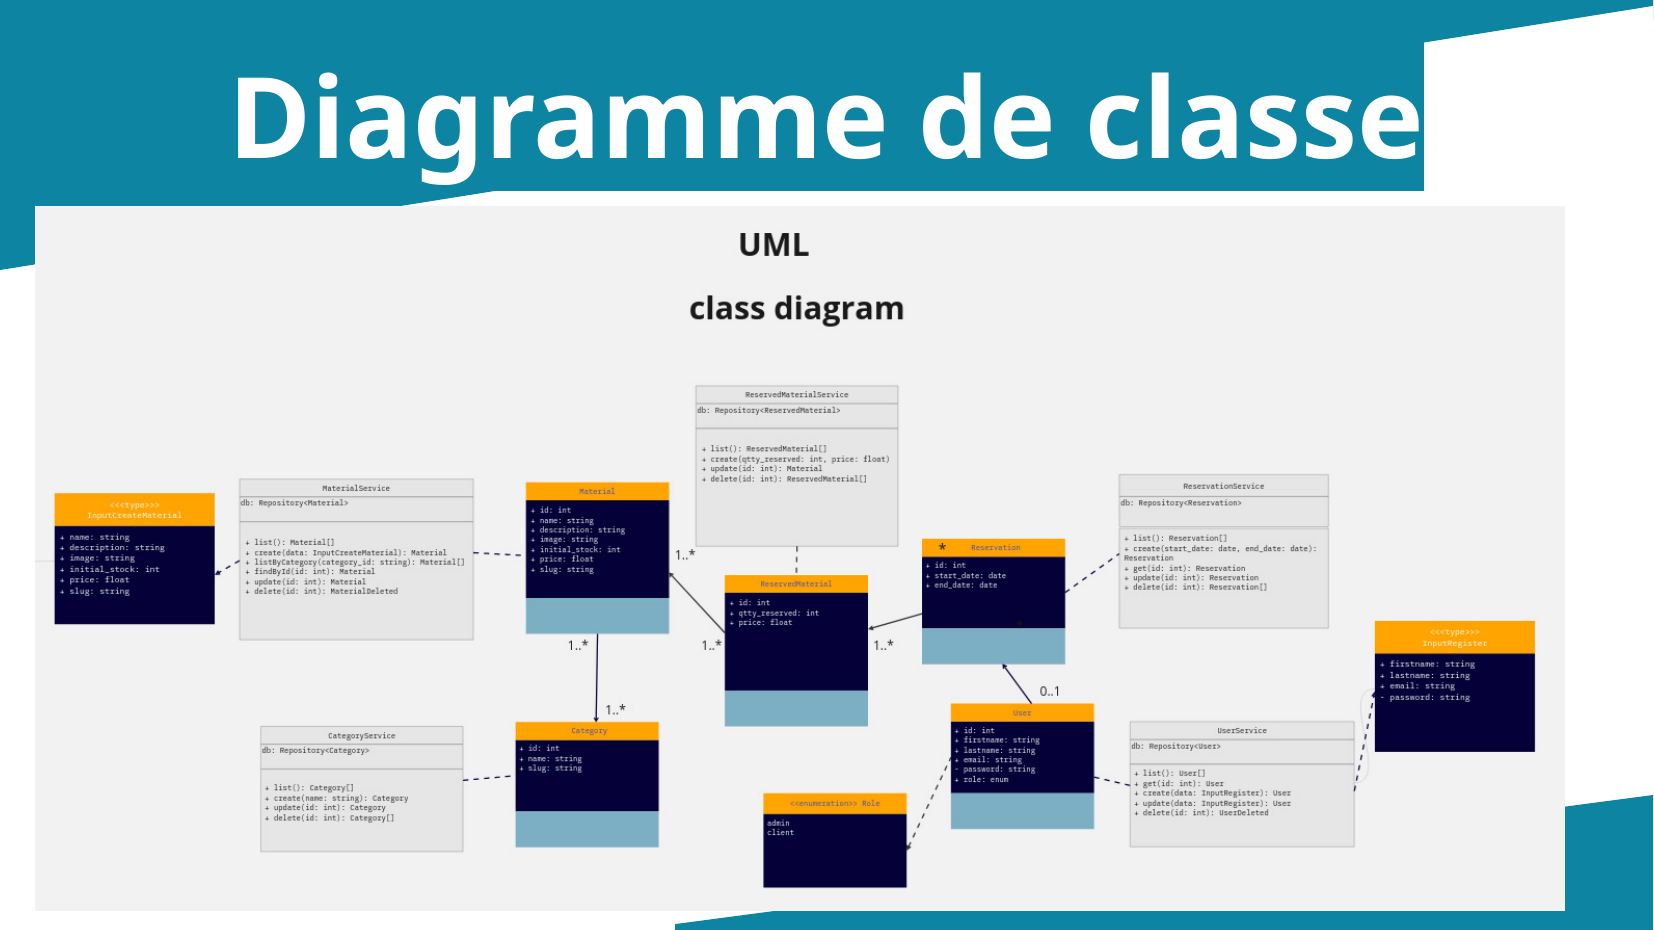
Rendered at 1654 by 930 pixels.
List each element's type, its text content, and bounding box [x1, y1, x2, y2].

picture [35, 206, 1566, 911]
title Diagramme de classe [82, 156, 1571, 193]
